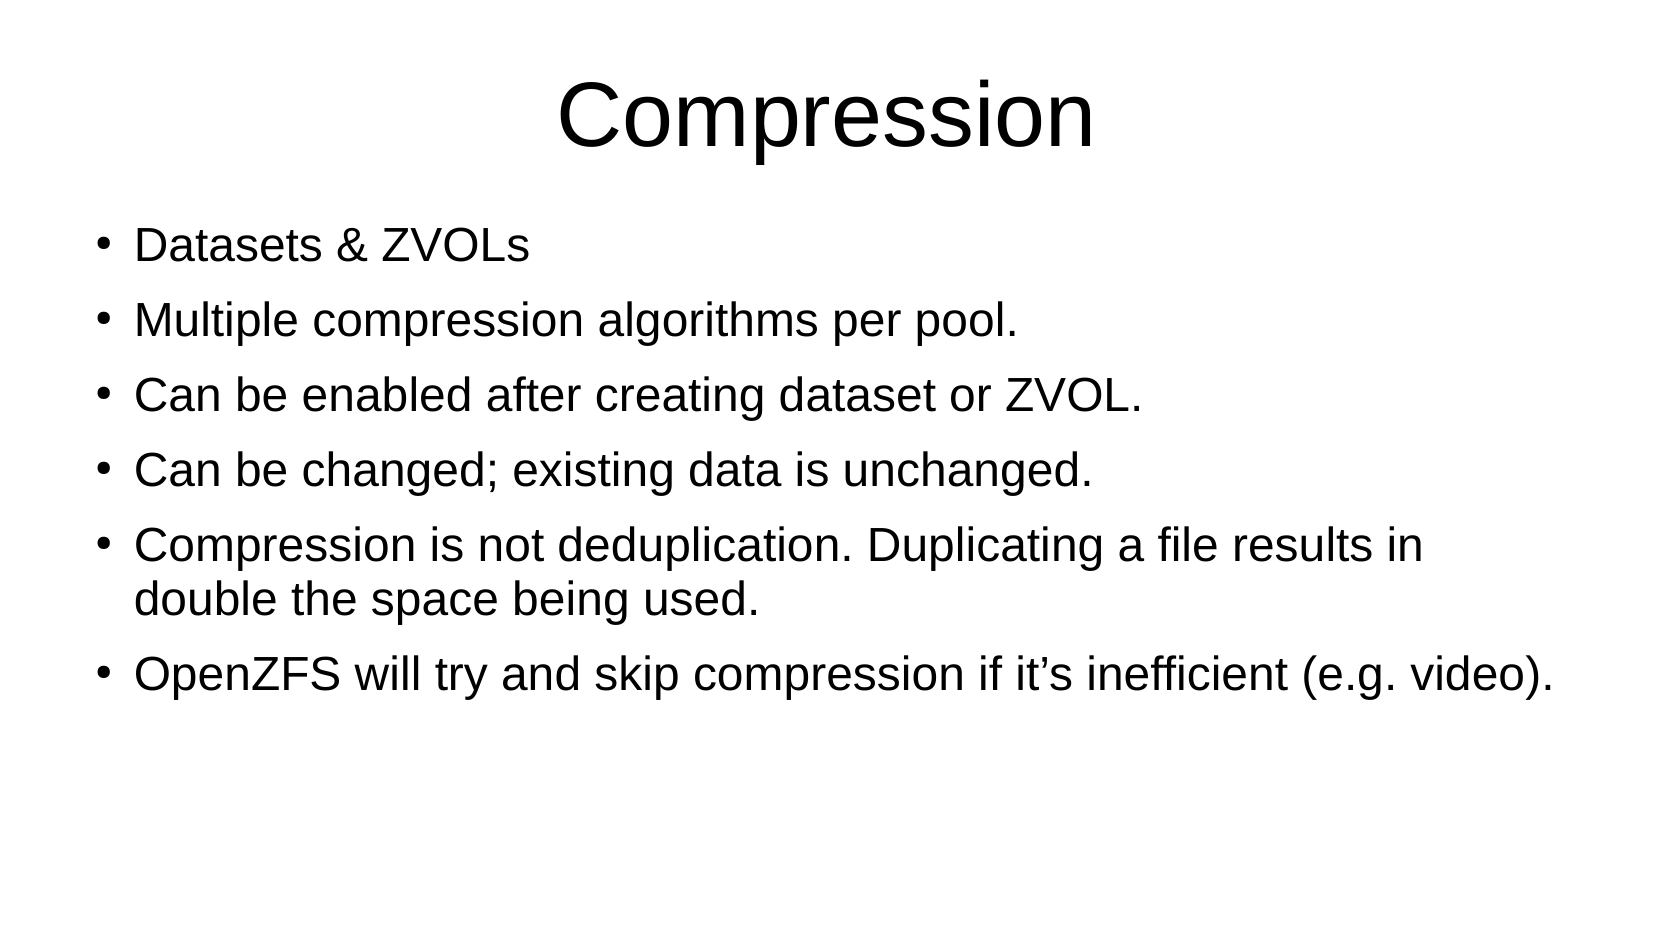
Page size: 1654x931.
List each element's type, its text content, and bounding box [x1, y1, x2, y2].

list Datasets & ZVOLs Multiple compression algorithms per pool. Can be enabled after creating dataset or ZVOL. Can be changed; existing data is unchanged. Compression is not deduplication. Duplicating a file results in double the space being used. OpenZFS will try and skip compression if it’s inefficient (e.g. video). [82, 217, 1571, 758]
title Compression [82, 37, 1571, 193]
